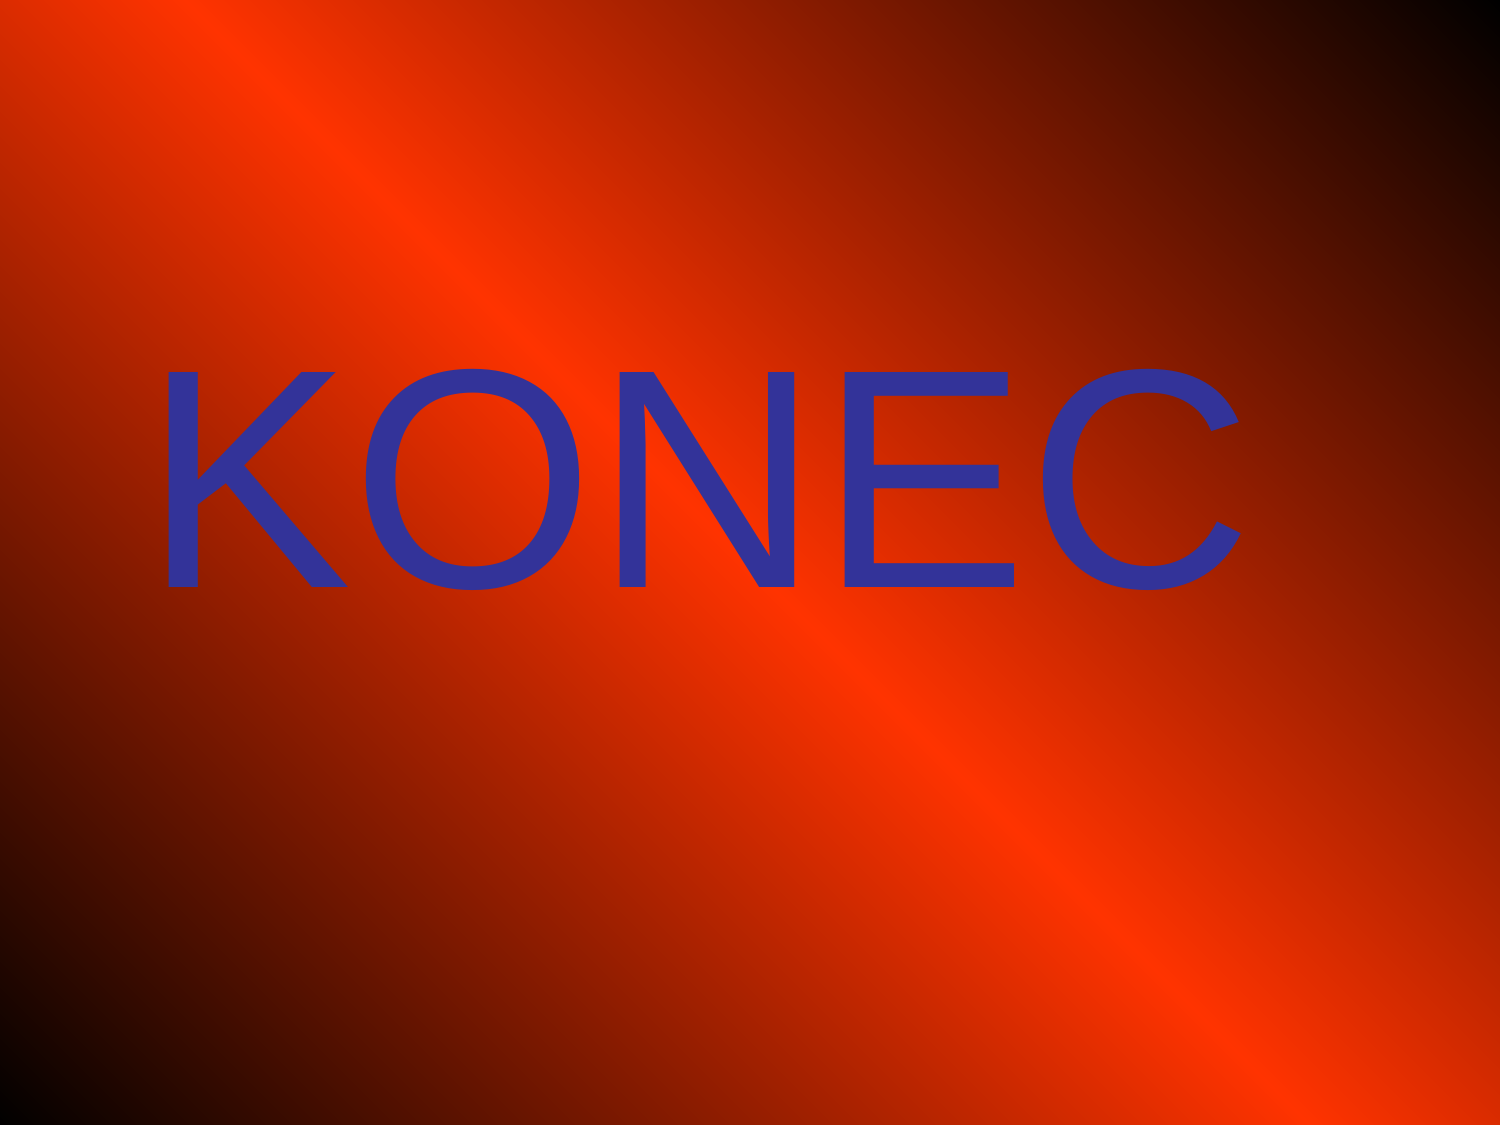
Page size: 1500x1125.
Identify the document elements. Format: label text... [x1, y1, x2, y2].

list KONEC [128, 267, 1500, 1022]
